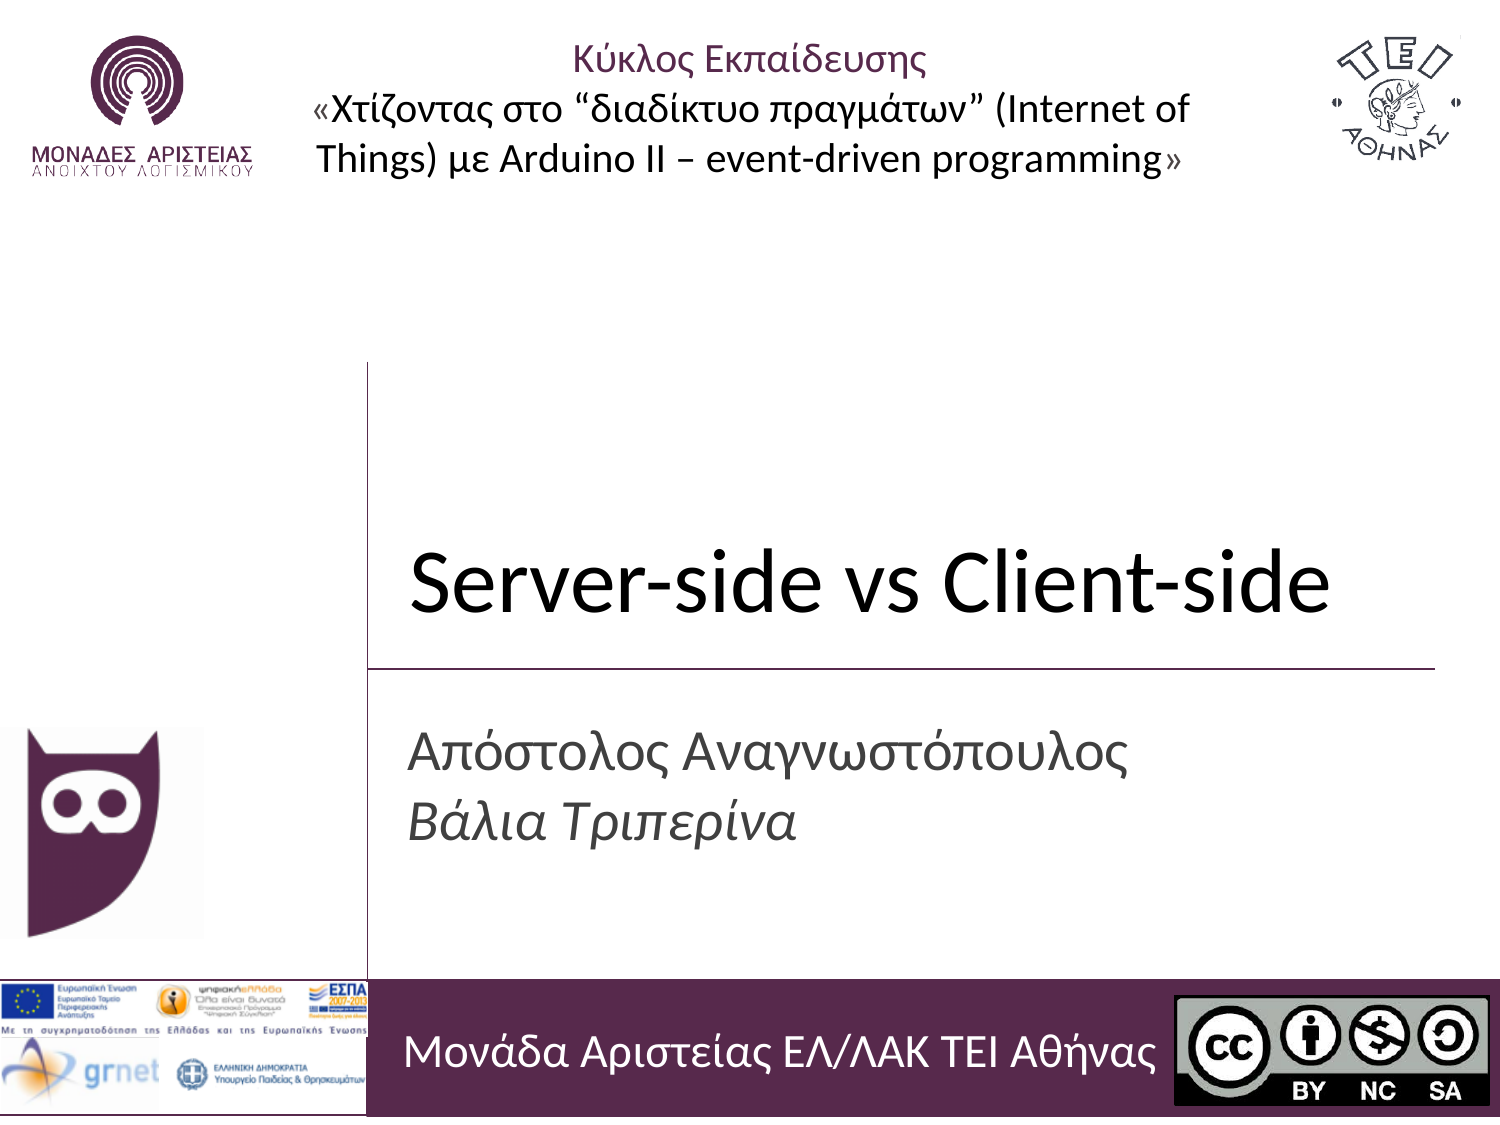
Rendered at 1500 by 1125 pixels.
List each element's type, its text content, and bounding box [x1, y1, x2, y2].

text_box Απόστολος Αναγνωστόπουλος Βάλια Τριπερίνα [392, 704, 1455, 963]
title Server-side vs Client-side [394, 338, 1457, 639]
picture [31, 36, 253, 177]
subtitle Μονάδα Αριστείας ΕΛ/ΛΑΚ ΤΕΙ Αθήνας [387, 992, 1488, 1105]
picture [1331, 35, 1461, 167]
picture [175, 1057, 366, 1092]
picture [0, 727, 204, 939]
text_box Κύκλος Εκπαίδευσης «Χτίζοντας στο “διαδίκτυο πραγμάτων” (Internet οf Things) με Arduino II – event-driven programming» [280, 22, 1220, 190]
picture [0, 982, 368, 1113]
picture [1174, 995, 1490, 1106]
